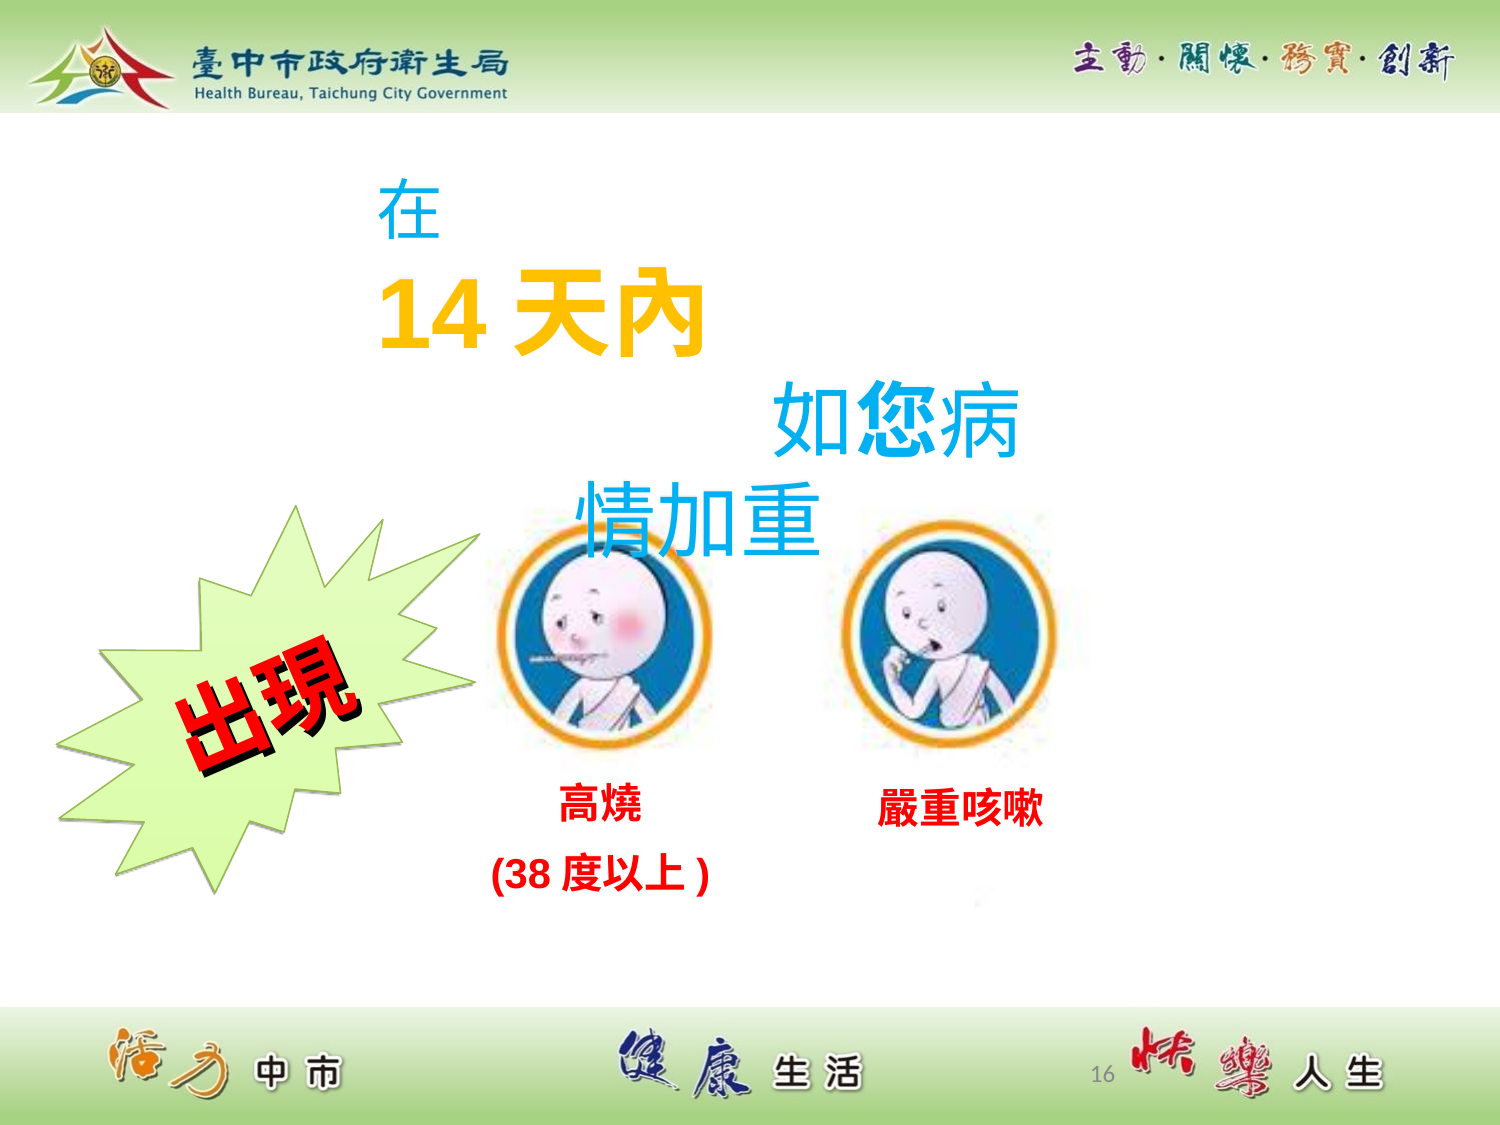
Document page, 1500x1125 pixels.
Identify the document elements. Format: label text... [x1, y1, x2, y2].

text_box 在 14天內 如您病情加重 [360, 160, 1105, 479]
picture [0, 113, 1500, 1007]
text_box [1074, 1042, 1426, 1103]
text_box 出現 [56, 505, 480, 893]
text_box 嚴重咳嗽 [725, 778, 1198, 840]
text_box 高燒 (38度以上) [364, 773, 837, 906]
